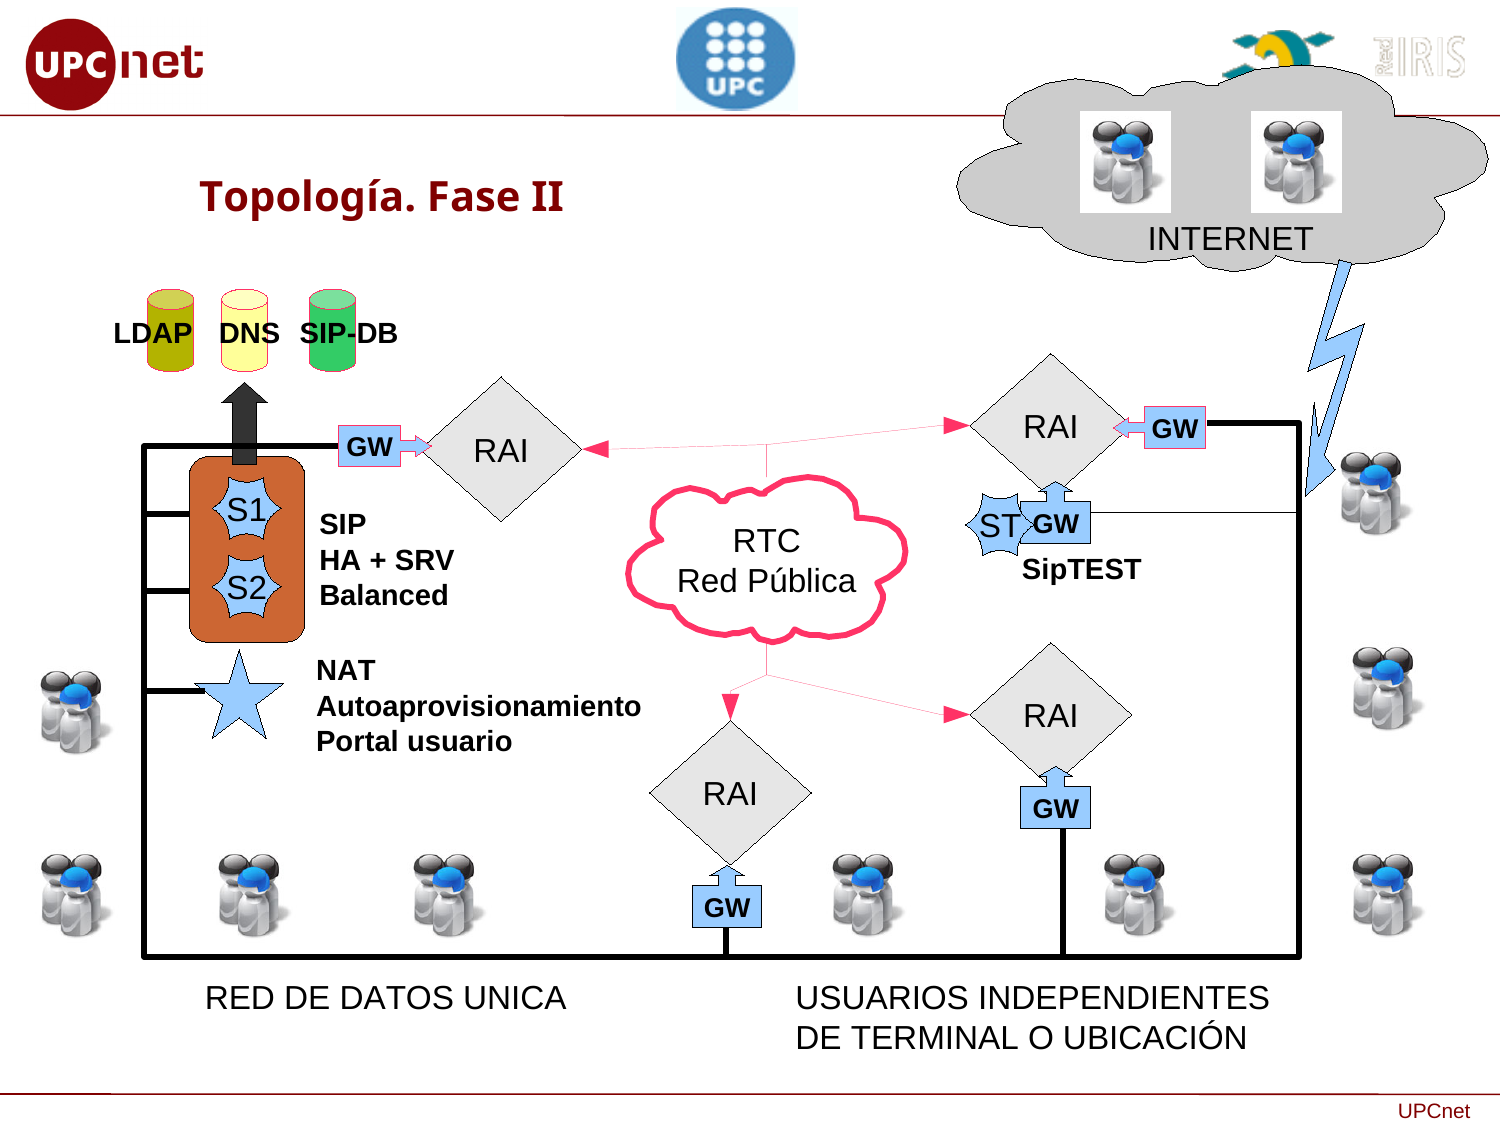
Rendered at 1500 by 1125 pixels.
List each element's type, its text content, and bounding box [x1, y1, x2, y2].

picture [28, 661, 119, 763]
text_box GW [338, 425, 432, 467]
text_box Topología. Fase II [5, 113, 1018, 220]
text_box GW [1020, 481, 1091, 542]
text_box S1 [212, 477, 282, 540]
picture [1092, 844, 1182, 945]
text_box [956, 64, 1489, 497]
text_box RED DE DATOS UNICA [190, 968, 582, 1025]
text_box DNS [204, 307, 284, 360]
text_box [189, 382, 305, 643]
picture [21, 17, 208, 113]
picture [1340, 637, 1431, 739]
text_box RAI [970, 642, 1132, 776]
text_box [147, 360, 194, 372]
text_box RAI [649, 720, 812, 865]
text_box S2 [212, 555, 282, 618]
text_box SIP-DB [284, 307, 412, 360]
text_box SipTEST [1007, 542, 1205, 596]
text_box ST [965, 493, 1035, 556]
picture [1328, 442, 1419, 544]
text_box NAT Autoaprovisionamiento Portal usuario [301, 643, 652, 779]
text_box [221, 360, 268, 372]
picture [29, 844, 119, 946]
text_box [309, 360, 356, 372]
picture [401, 844, 492, 946]
text_box RAI [970, 353, 1125, 489]
picture [1251, 111, 1342, 213]
picture [676, 7, 798, 111]
text_box [194, 649, 284, 739]
text_box INTERNET [1132, 209, 1329, 266]
text_box SIP HA + SRV Balanced [304, 497, 468, 633]
text_box RTC Red Pública [628, 477, 906, 643]
text_box USUARIOS INDEPENDIENTES DE TERMINAL O UBICACIÓN [780, 968, 1286, 1070]
picture [206, 844, 297, 946]
picture [820, 844, 911, 946]
picture [1340, 844, 1431, 945]
text_box GW [692, 865, 762, 928]
text_box LDAP [98, 307, 204, 360]
text_box [1205, 266, 1262, 272]
text_box GW [1020, 766, 1091, 829]
picture [1080, 111, 1171, 213]
text_box GW [1113, 406, 1206, 449]
picture [1222, 30, 1468, 92]
text_box RAI [423, 376, 582, 522]
